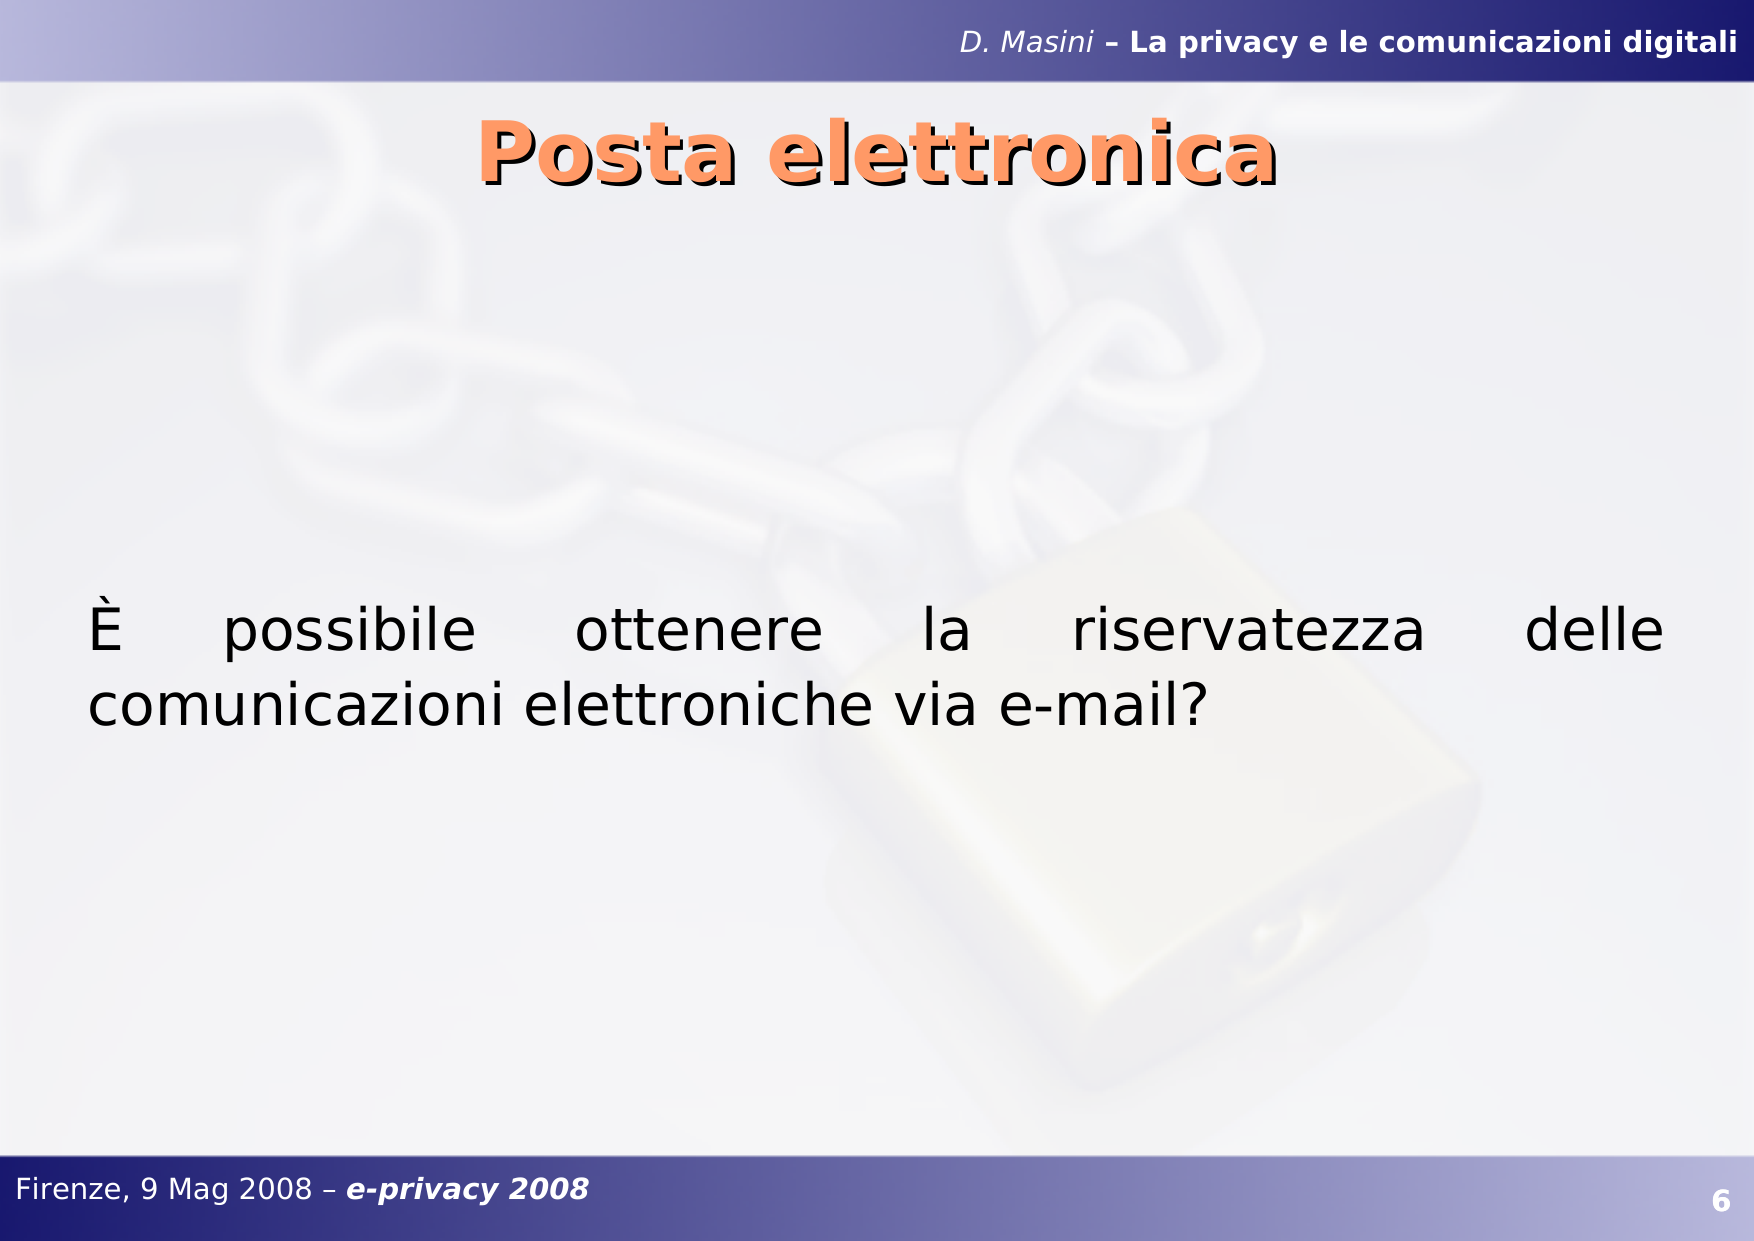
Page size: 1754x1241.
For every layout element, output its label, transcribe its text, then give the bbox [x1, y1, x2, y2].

subtitle È possibile ottenere la riservatezza delle comunicazioni elettroniche via e-mail? [87, 289, 1667, 1040]
text_box <numero> [1641, 1185, 1732, 1223]
title Posta elettronica [87, 49, 1667, 257]
picture [0, 0, 1754, 1241]
